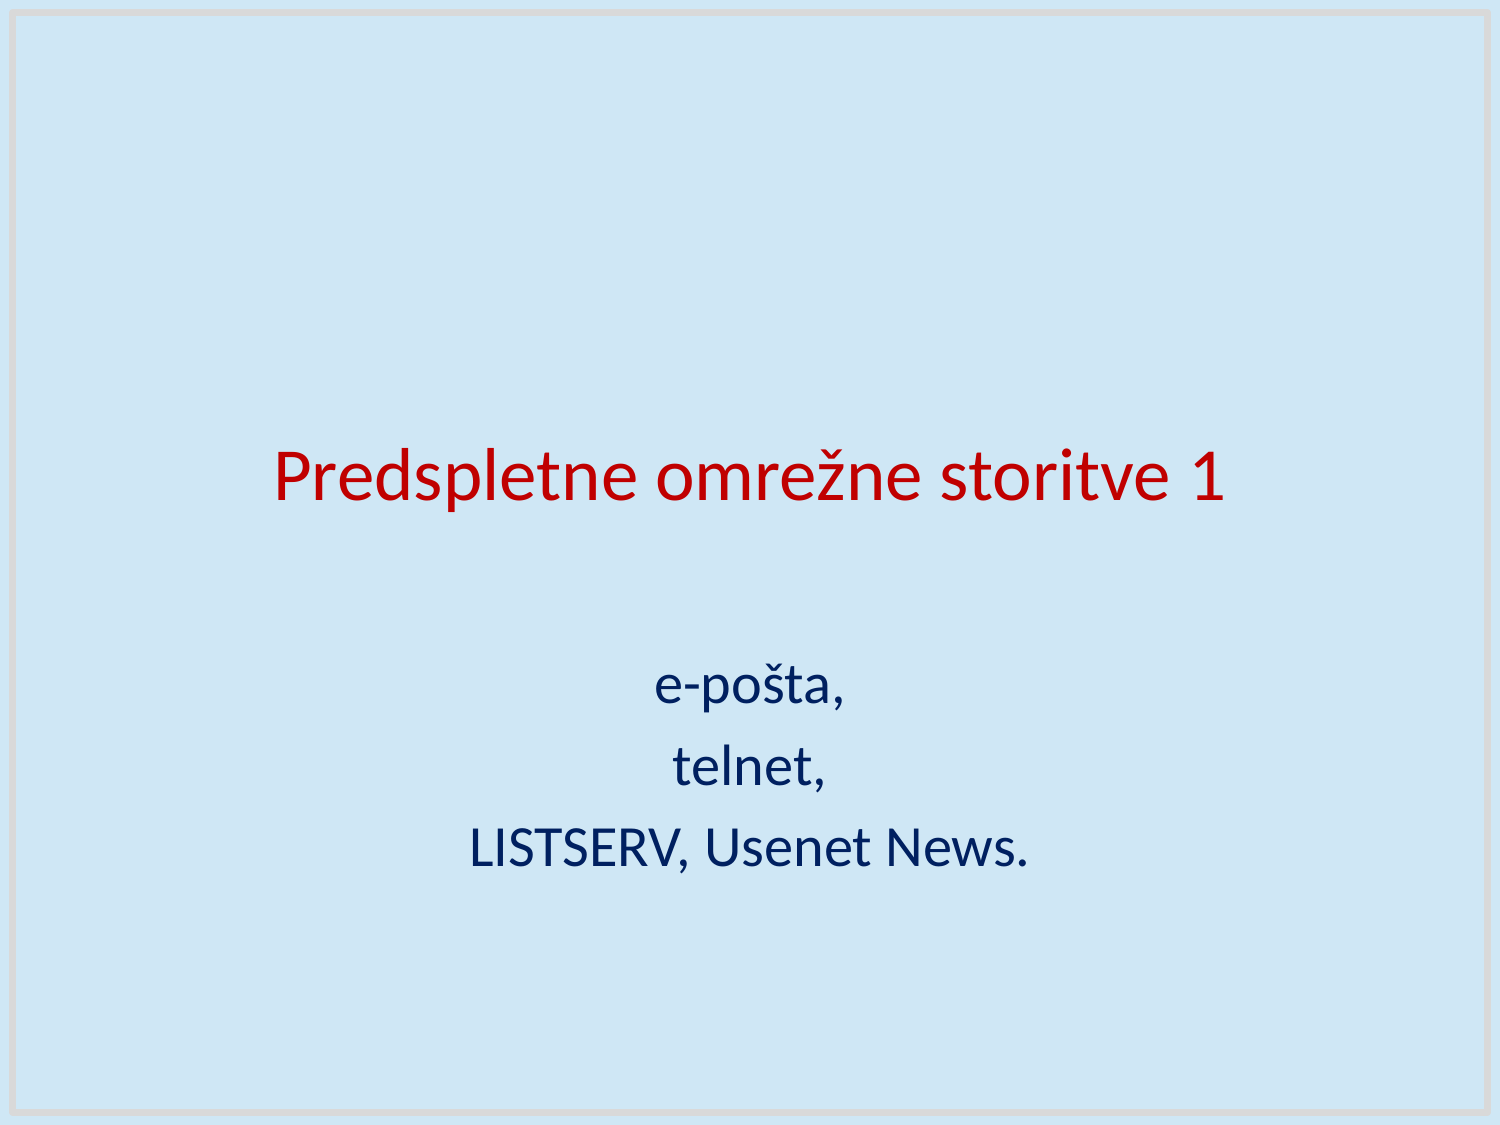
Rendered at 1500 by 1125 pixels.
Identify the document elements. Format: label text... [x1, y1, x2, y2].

title Predspletne omrežne storitve 1 [112, 349, 1388, 591]
subtitle e-pošta, telnet, LISTSERV, Usenet News. [225, 637, 1275, 925]
